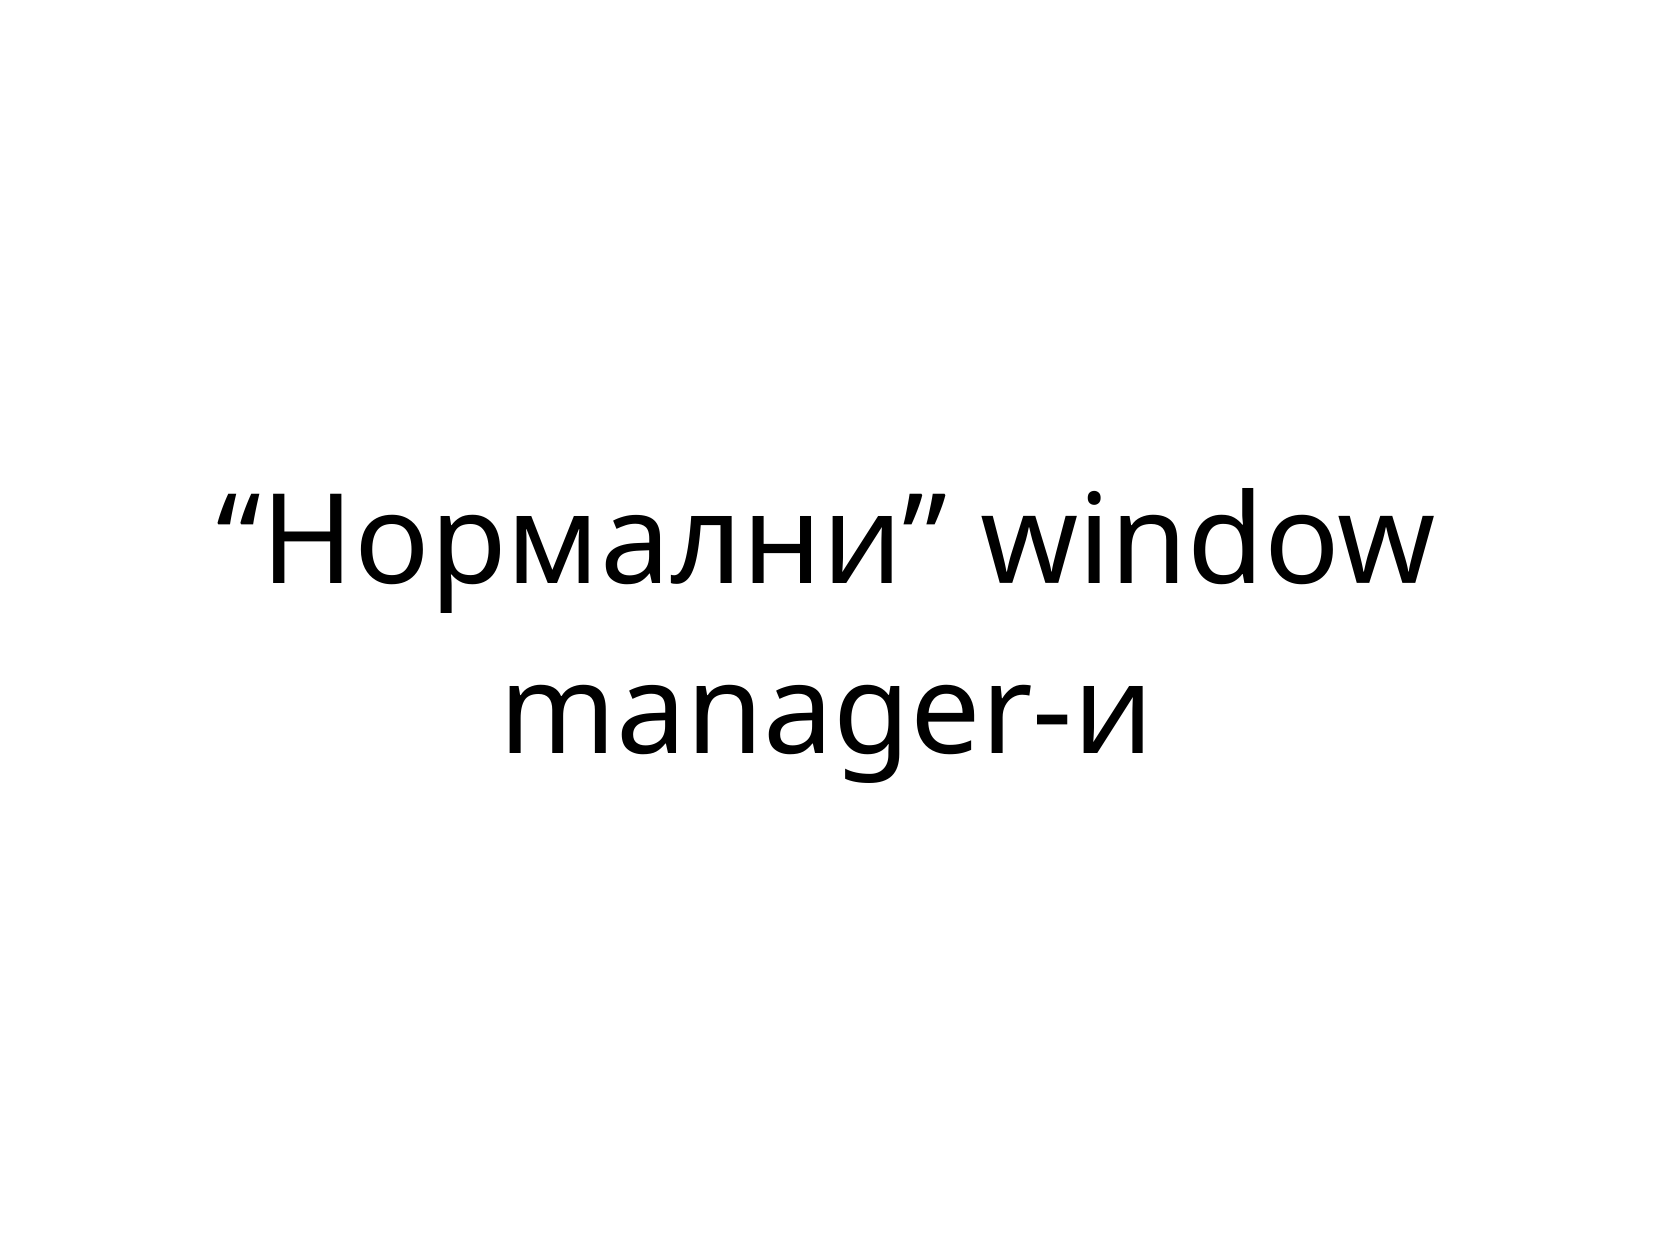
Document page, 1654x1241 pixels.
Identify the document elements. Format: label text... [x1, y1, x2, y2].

text_box “Нормални” window manager-и [0, 0, 1654, 1241]
